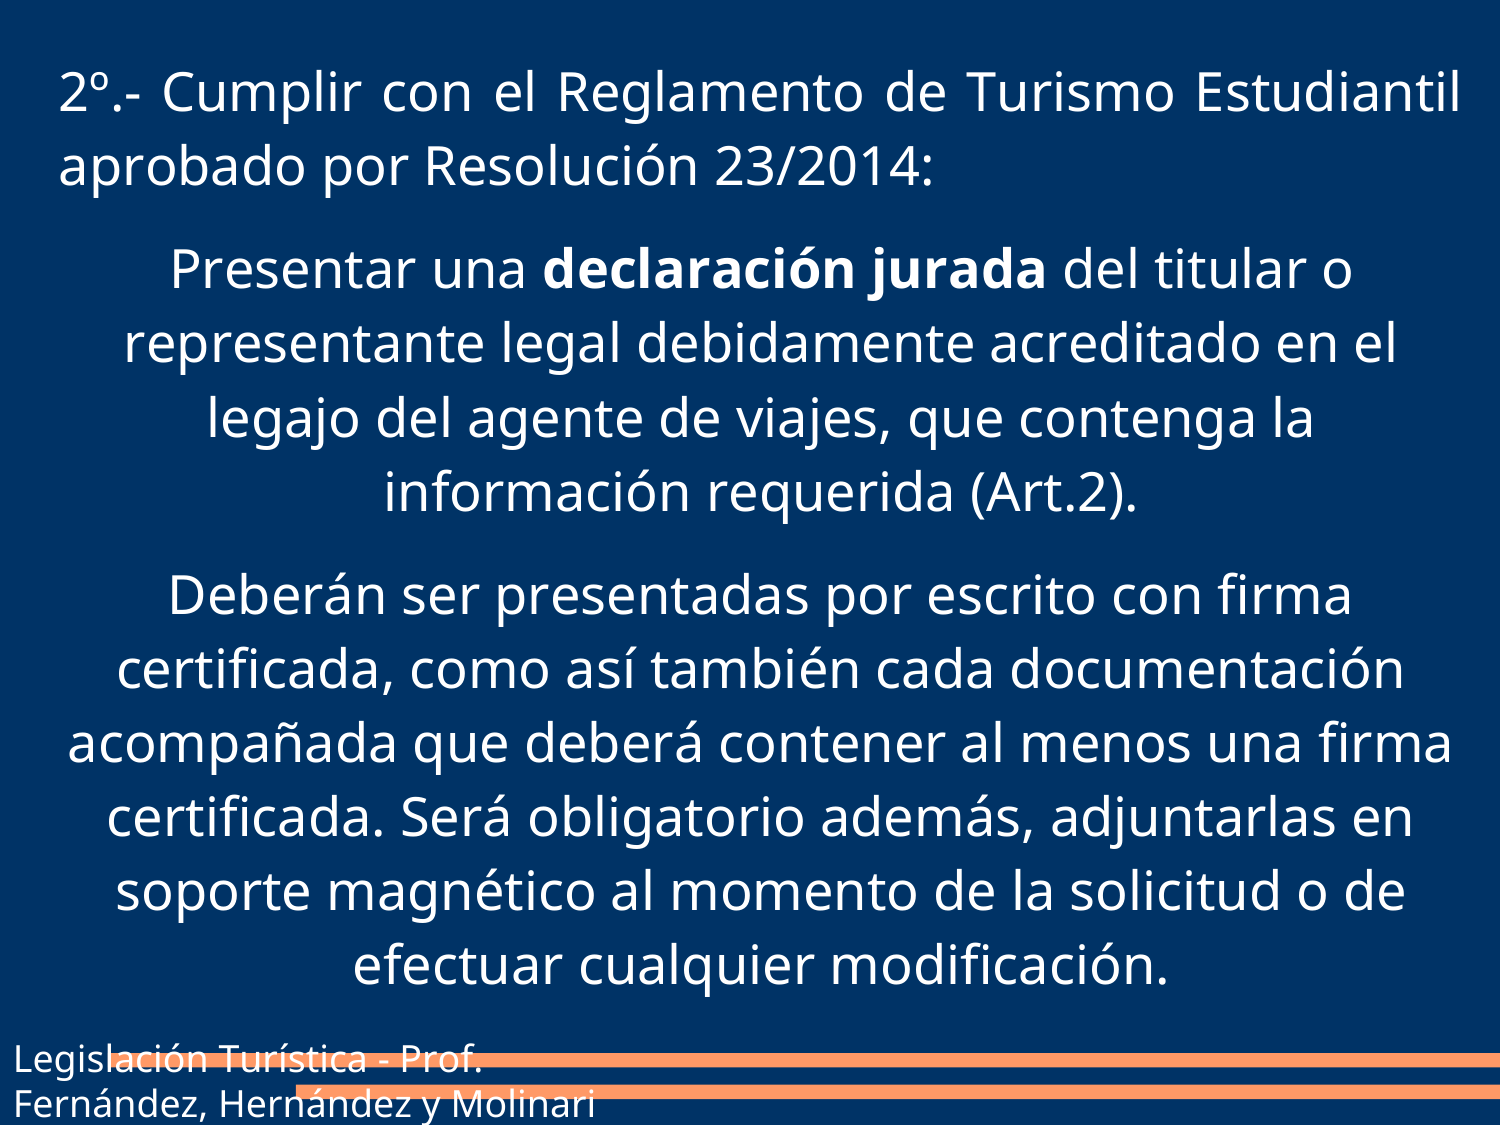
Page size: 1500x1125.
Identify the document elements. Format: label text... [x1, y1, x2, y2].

footer Legislación Turística - Prof. Fernández, Hernández y Molinari [0, 1027, 697, 1077]
subtitle 2º.- Cumplir con el Reglamento de Turismo Estudiantil aprobado por Resolución 23/2014: Presentar una declaración jurada del titular o representante legal debidamente acreditado en el legajo del agente de viajes, que contenga la información requerida (Art.2). Deberán ser presentadas por escrito con firma certificada, como así también cada documentación acompañada que deberá contener al menos una firma certificada. Será obligatorio además, adjuntarlas en soporte magnético al momento de la solicitud o de efectuar cualquier modificación. [59, 124, 1465, 1033]
